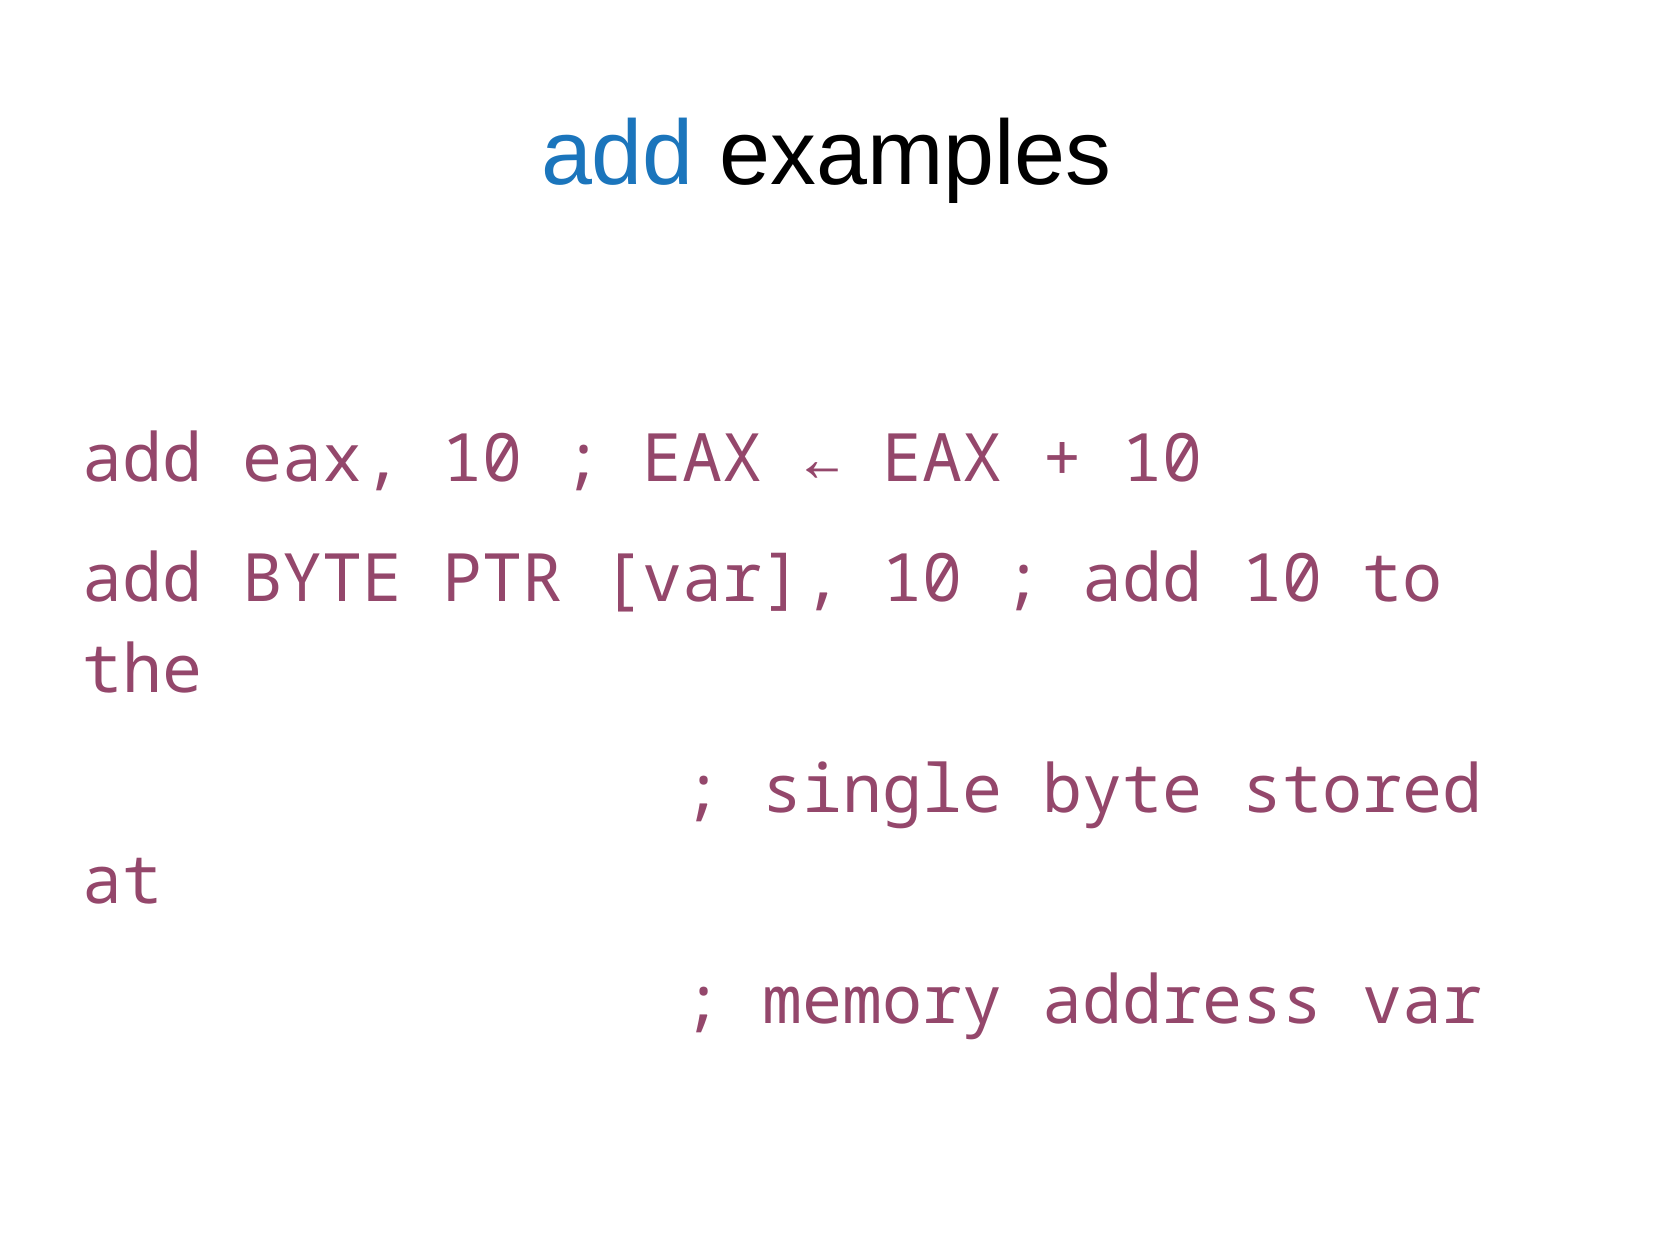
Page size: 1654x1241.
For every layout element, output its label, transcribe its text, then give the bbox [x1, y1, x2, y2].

list add eax, 10 ; EAX ← EAX + 10 add BYTE PTR [var], 10 ; add 10 to the ; single byte stored at ; memory address var [82, 290, 1571, 1163]
title add examples [82, 49, 1571, 257]
